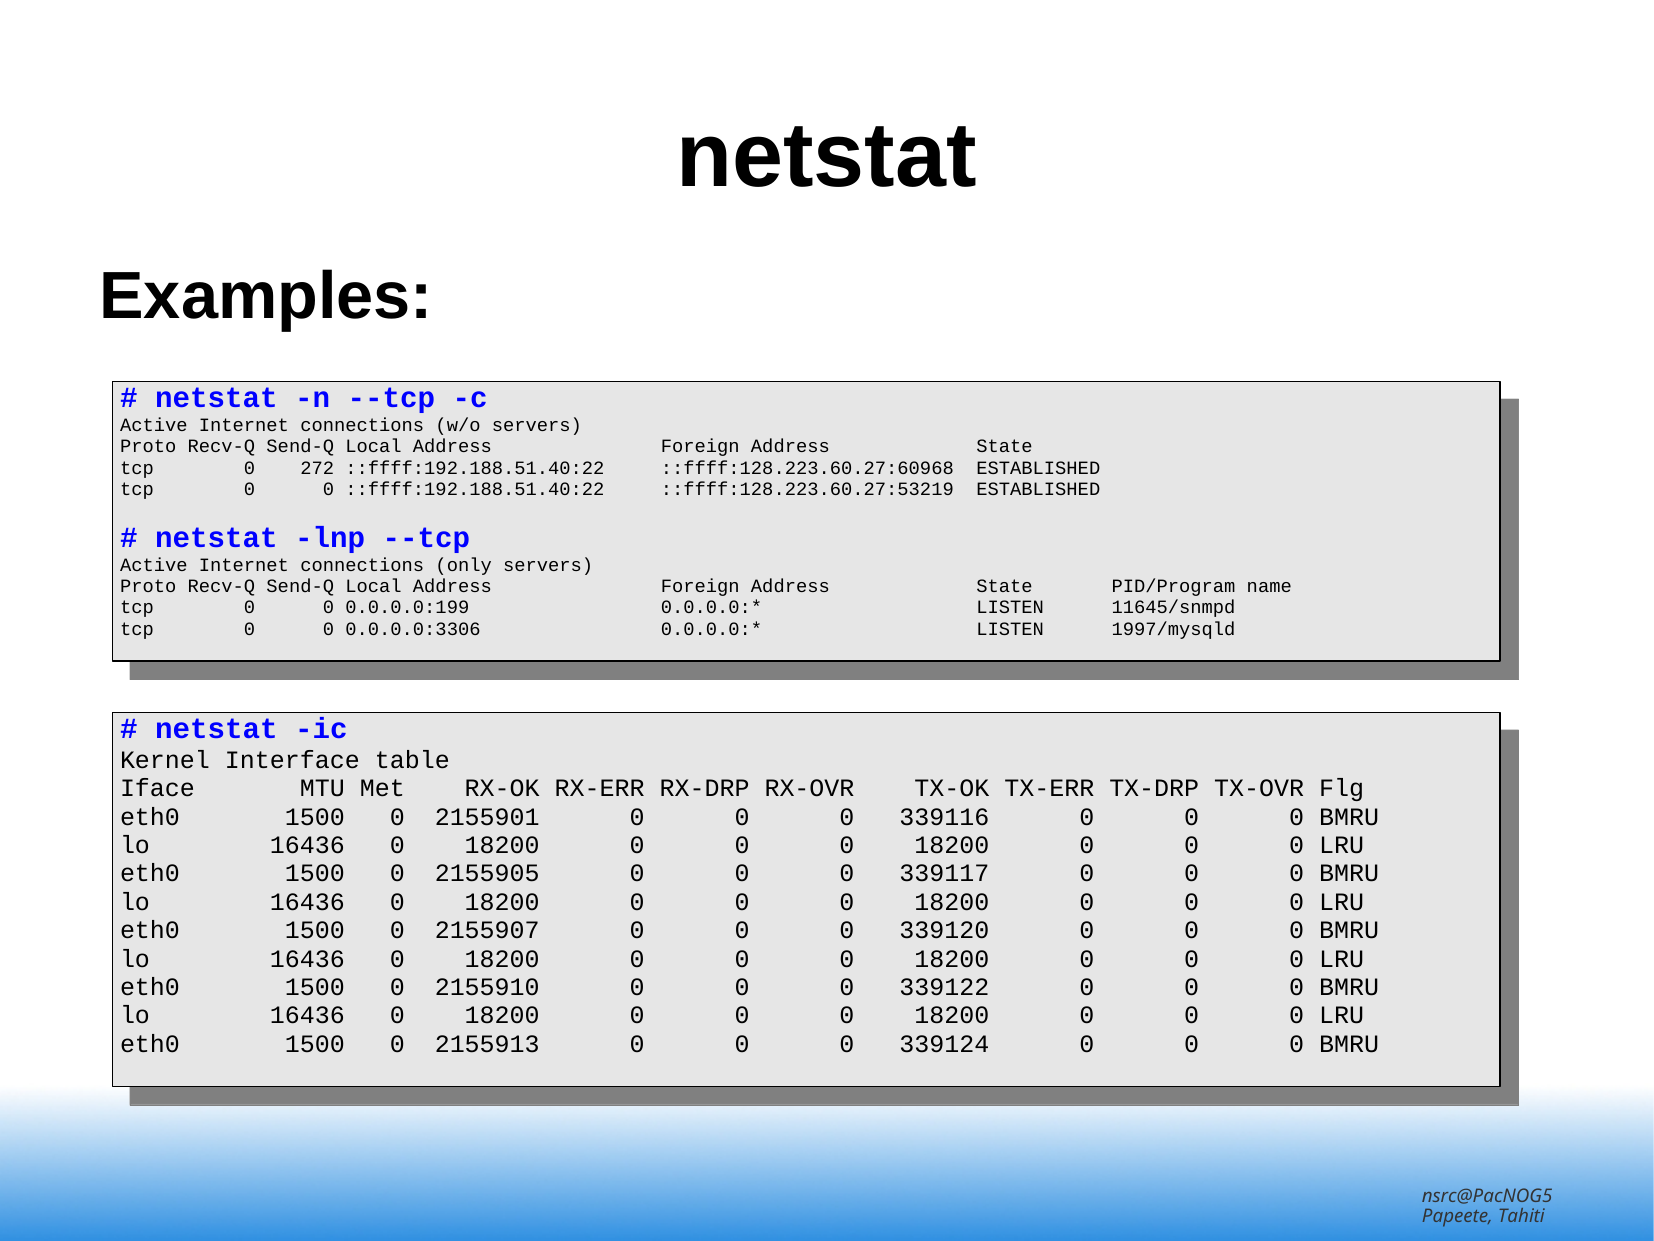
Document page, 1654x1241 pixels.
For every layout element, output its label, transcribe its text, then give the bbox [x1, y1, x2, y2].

text_box # netstat -ic Kernel Interface table Iface MTU Met RX-OK RX-ERR RX-DRP RX-OVR TX-OK TX-ERR TX-DRP TX-OVR Flg eth0 1500 0 2155901 0 0 0 339116 0 0 0 BMRU lo 16436 0 18200 0 0 0 18200 0 0 0 LRU eth0 1500 0 2155905 0 0 0 339117 0 0 0 BMRU lo 16436 0 18200 0 0 0 18200 0 0 0 LRU eth0 1500 0 2155907 0 0 0 339120 0 0 0 BMRU lo 16436 0 18200 0 0 0 18200 0 0 0 LRU eth0 1500 0 2155910 0 0 0 339122 0 0 0 BMRU lo 16436 0 18200 0 0 0 18200 0 0 0 LRU eth0 1500 0 2155913 0 0 0 339124 0 0 0 BMRU [112, 712, 1501, 1087]
list Examples: [82, 254, 1571, 1074]
picture [0, 1083, 1654, 1241]
title netstat [82, 49, 1571, 254]
text_box # netstat -n --tcp -c Active Internet connections (w/o servers)‏ Proto Recv-Q Send-Q Local Address Foreign Address State tcp 0 272 ::ffff:192.188.51.40:22 ::ffff:128.223.60.27:60968 ESTABLISHED tcp 0 0 ::ffff:192.188.51.40:22 ::ffff:128.223.60.27:53219 ESTABLISHED # netstat -lnp --tcp Active Internet connections (only servers)‏ Proto Recv-Q Send-Q Local Address Foreign Address State PID/Program name tcp 0 0 0.0.0.0:199 0.0.0.0:* LISTEN 11645/snmpd tcp 0 0 0.0.0.0:3306 0.0.0.0:* LISTEN 1997/mysqld [112, 381, 1501, 662]
